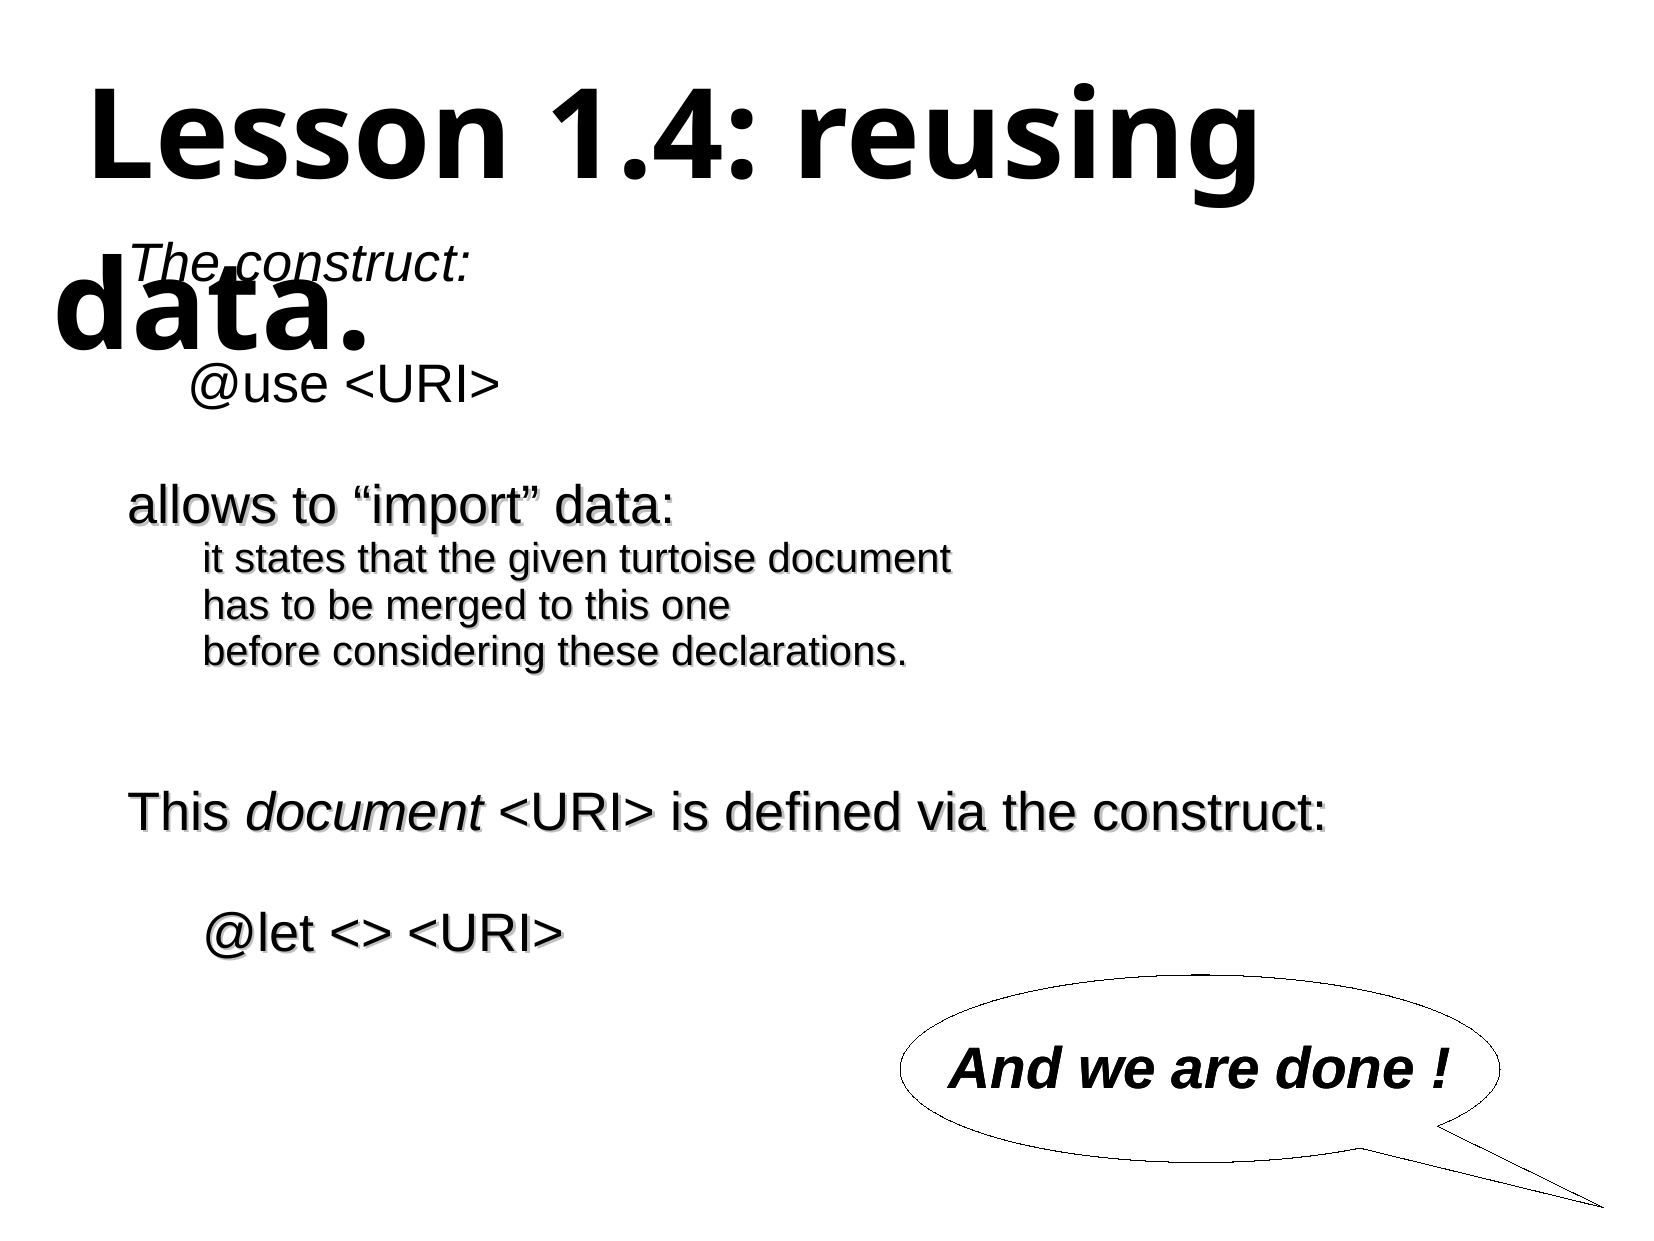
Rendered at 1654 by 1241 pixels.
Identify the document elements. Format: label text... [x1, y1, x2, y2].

text_box Lesson 1.4: reusing data. [37, 37, 1538, 245]
text_box And we are done ! [900, 975, 1604, 1208]
text_box The construct: @use <URI> allows to “import” data: it states that the given turtoise document has to be merged to this one before considering these declarations. This document <URI> is defined via the construct: @let <> <URI> [112, 225, 1453, 989]
